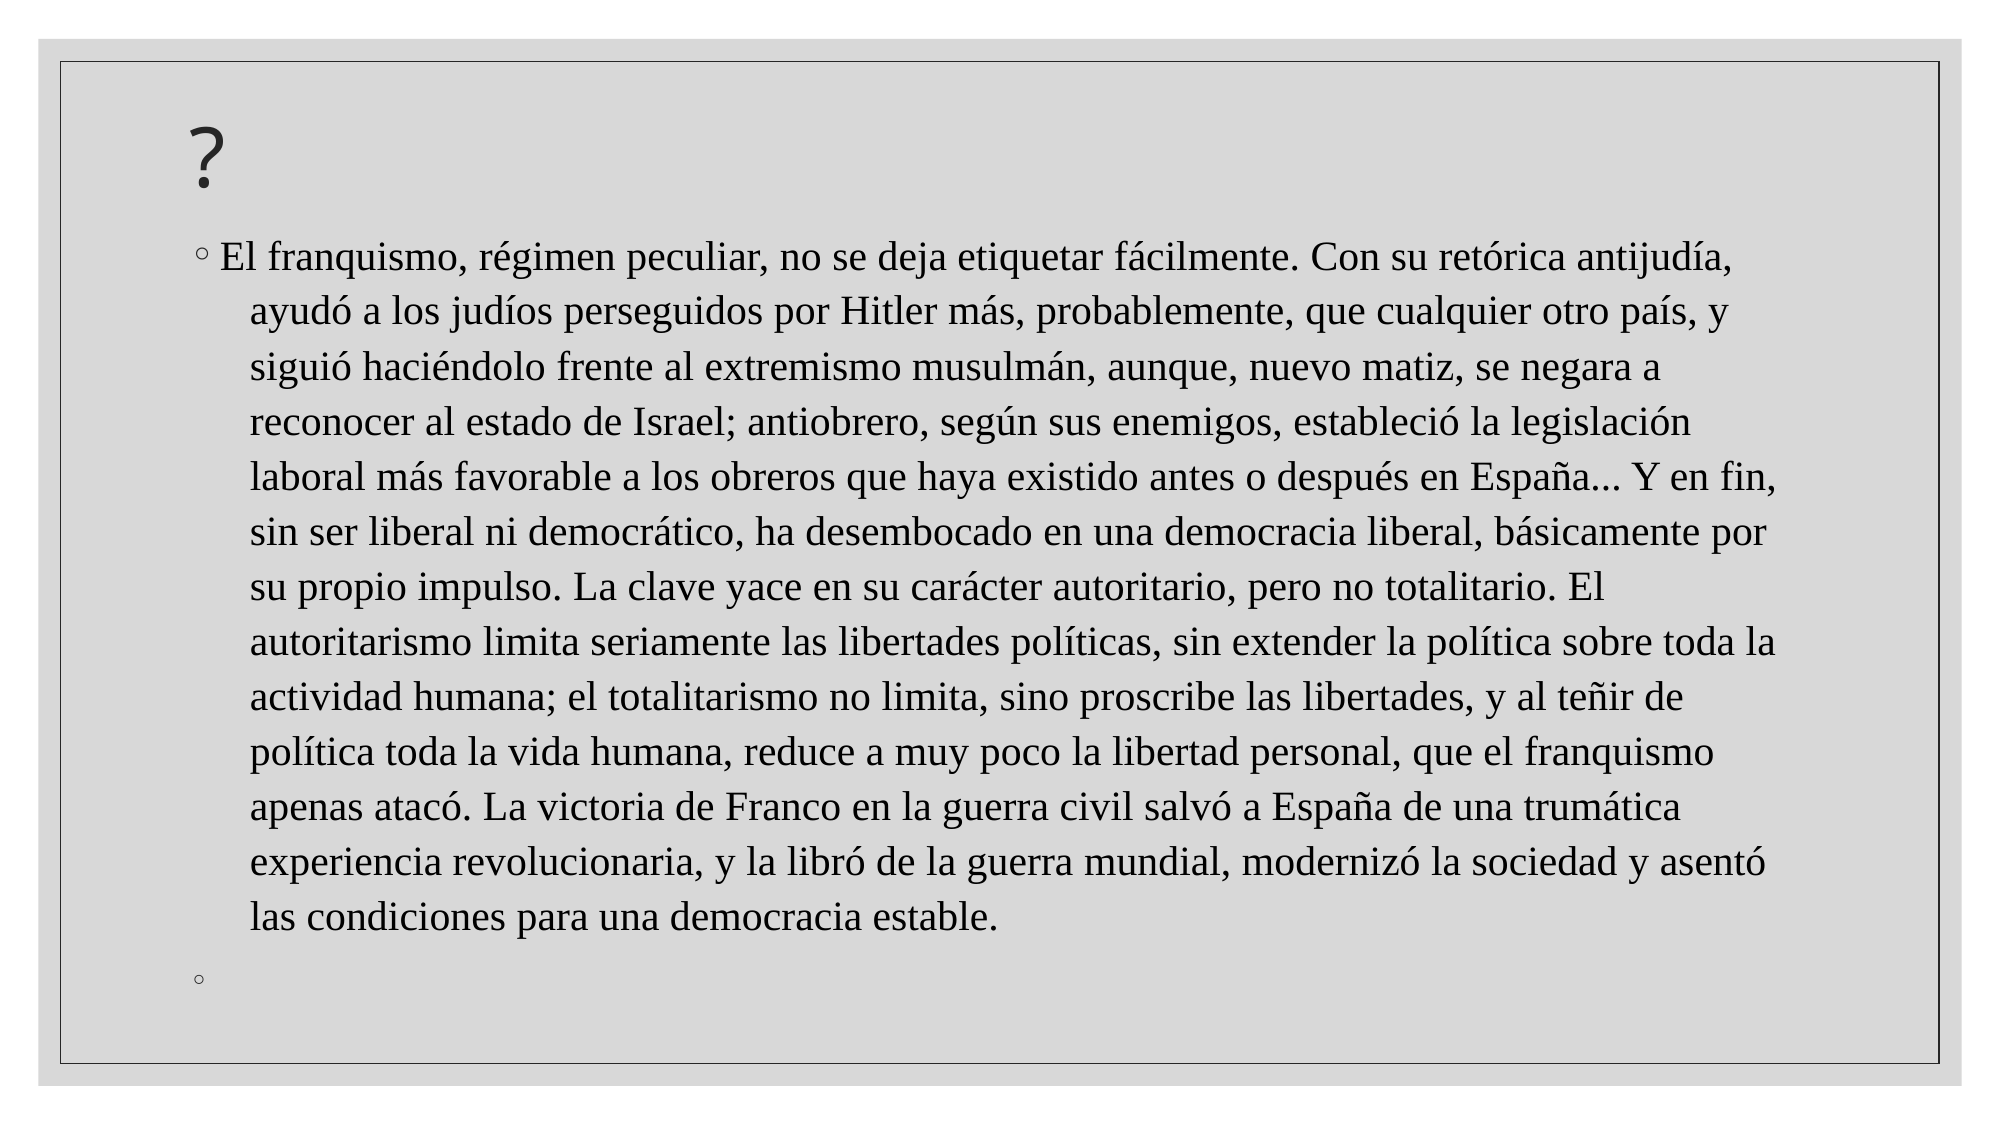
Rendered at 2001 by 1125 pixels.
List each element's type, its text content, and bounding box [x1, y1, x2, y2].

title ? [174, 105, 1825, 215]
list El franquismo, régimen peculiar, no se deja etiquetar fácilmente. Con su retórica antijudía, ayudó a los judíos perseguidos por Hitler más, probablemente, que cualquier otro país, y siguió haciéndolo frente al extremismo musulmán, aunque, nuevo matiz, se negara a reconocer al estado de Israel; antiobrero, según sus enemigos, estableció la legislación laboral más favorable a los obreros que haya existido antes o después en España... Y en fin, sin ser liberal ni democrático, ha desembocado en una democracia liberal, básicamente por su propio impulso. La clave yace en su carácter autoritario, pero no totalitario. El autoritarismo limita seriamente las libertades políticas, sin extender la política sobre toda la actividad humana; el totalitarismo no limita, sino proscribe las libertades, y al teñir de política toda la vida humana, reduce a muy poco la libertad personal, que el franquismo apenas atacó. La victoria de Franco en la guerra civil salvó a España de una trumática experiencia revolucionaria, y la libró de la guerra mundial, modernizó la sociedad y asentó las condiciones para una democracia estable. [174, 215, 1825, 977]
